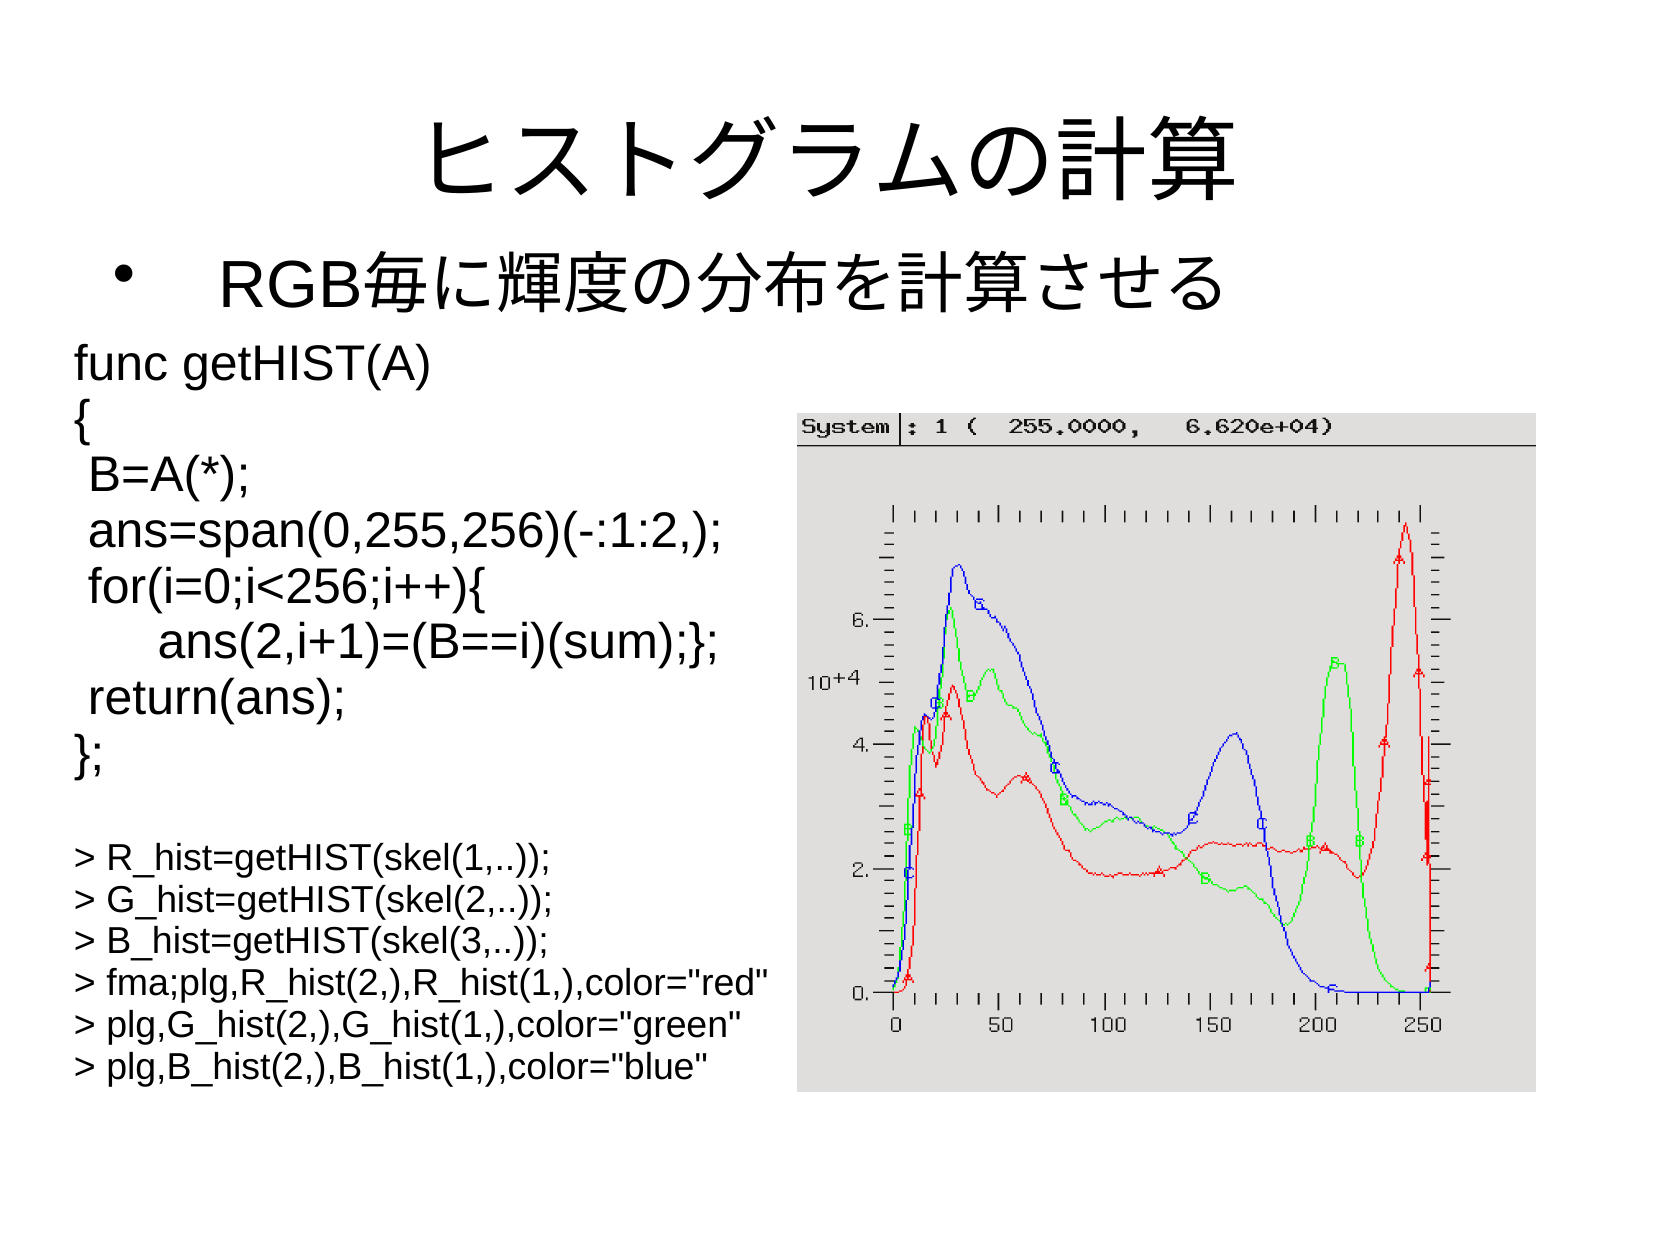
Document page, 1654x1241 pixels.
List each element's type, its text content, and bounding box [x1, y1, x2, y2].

text_box > R_hist=getHIST(skel(1,..)); > G_hist=getHIST(skel(2,..)); > B_hist=getHIST(skel(3,..)); > fma;plg,R_hist(2,),R_hist(1,),color="red" > plg,G_hist(2,),G_hist(1,),color="green" > plg,B_hist(2,),B_hist(1,),color="blue" [59, 826, 798, 1094]
title ヒストグラムの計算 [82, 56, 1571, 249]
text_box func getHIST(A)‏ { B=A(*); ans=span(0,255,256)(-:1:2,); for(i=0;i<256;i++){ ans(2,i+1)=(B==i)(sum);}; return(ans); }; [59, 324, 768, 786]
list RGB毎に輝度の分布を計算させる [76, 231, 1565, 384]
picture [797, 413, 1536, 1093]
